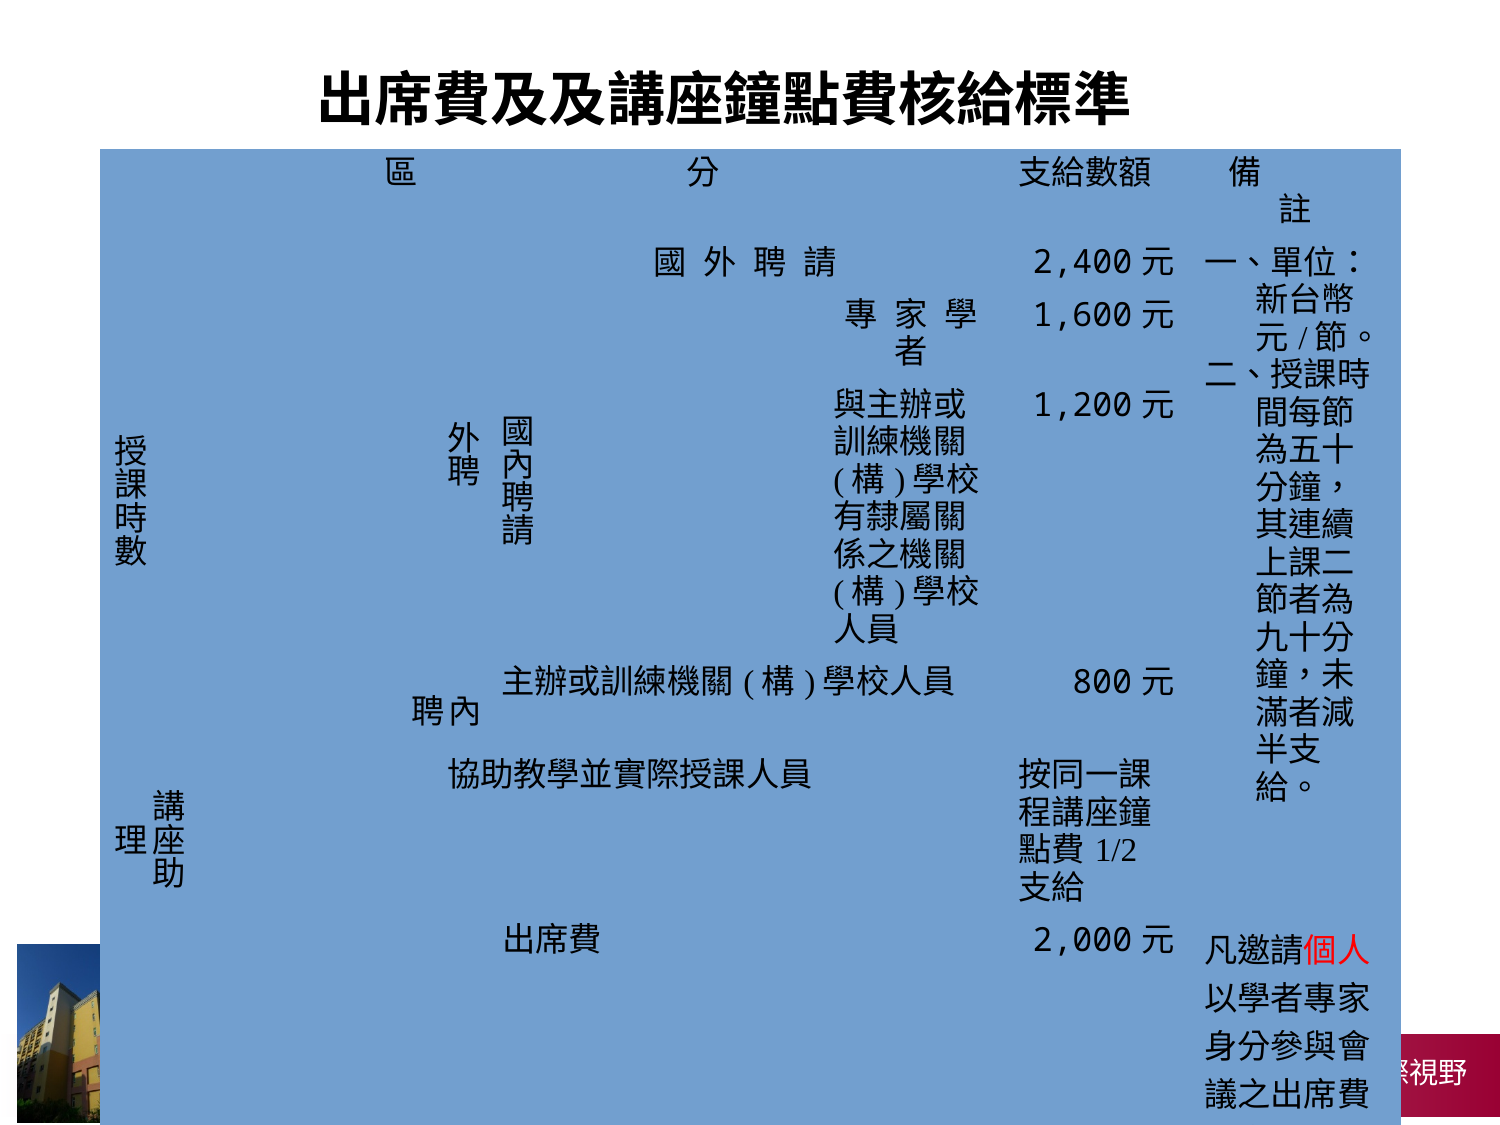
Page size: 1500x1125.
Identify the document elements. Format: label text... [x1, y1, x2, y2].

table_header 備 註 [1189, 149, 1401, 239]
table_cell 主辦或訓練機關(構)學校人員 [486, 658, 1004, 751]
table_cell 2,000元 [1004, 916, 1189, 1125]
table_cell 專 家 學 者 [819, 291, 1004, 381]
text_box [1401, 1024, 1426, 1103]
text_box 出席費及及講座鐘點費核給標準 [301, 55, 1174, 140]
table_cell 凡邀請個人以學者專家身分參與會議之出席費屬之。 [1189, 916, 1401, 1125]
table_cell 1,600元 [1004, 291, 1189, 381]
table_cell 1,200元 [1004, 381, 1189, 658]
table_cell 國內聘請 [486, 291, 819, 658]
table_cell 協助教學並實際授課人員 [432, 751, 1004, 916]
table_cell 講座助理 [100, 751, 432, 916]
table_cell 800元 [1004, 658, 1189, 751]
table_cell 按同一課程講座鐘點費1/2支給 [1004, 751, 1189, 916]
table_cell 一、單位：新台幣元/節。 二、授課時間每節為五十分鐘，其連續上課二節者為九十分鐘，未滿者減半支給。 [1189, 239, 1401, 916]
table_cell 出席費 [100, 916, 1004, 1125]
table_cell 2,400元 [1004, 239, 1189, 291]
table_cell 內聘 [432, 658, 486, 751]
table_cell 國 外 聘 請 [486, 239, 1004, 291]
table_cell 外聘 [432, 239, 486, 658]
table_cell 授課時數 [100, 239, 432, 751]
table_header 支給數額 [1004, 149, 1189, 239]
table_header 區 分 [100, 149, 1004, 239]
table_cell 與主辦或訓練機關(構)學校有隸屬關係之機關(構)學校人員 [819, 381, 1004, 658]
